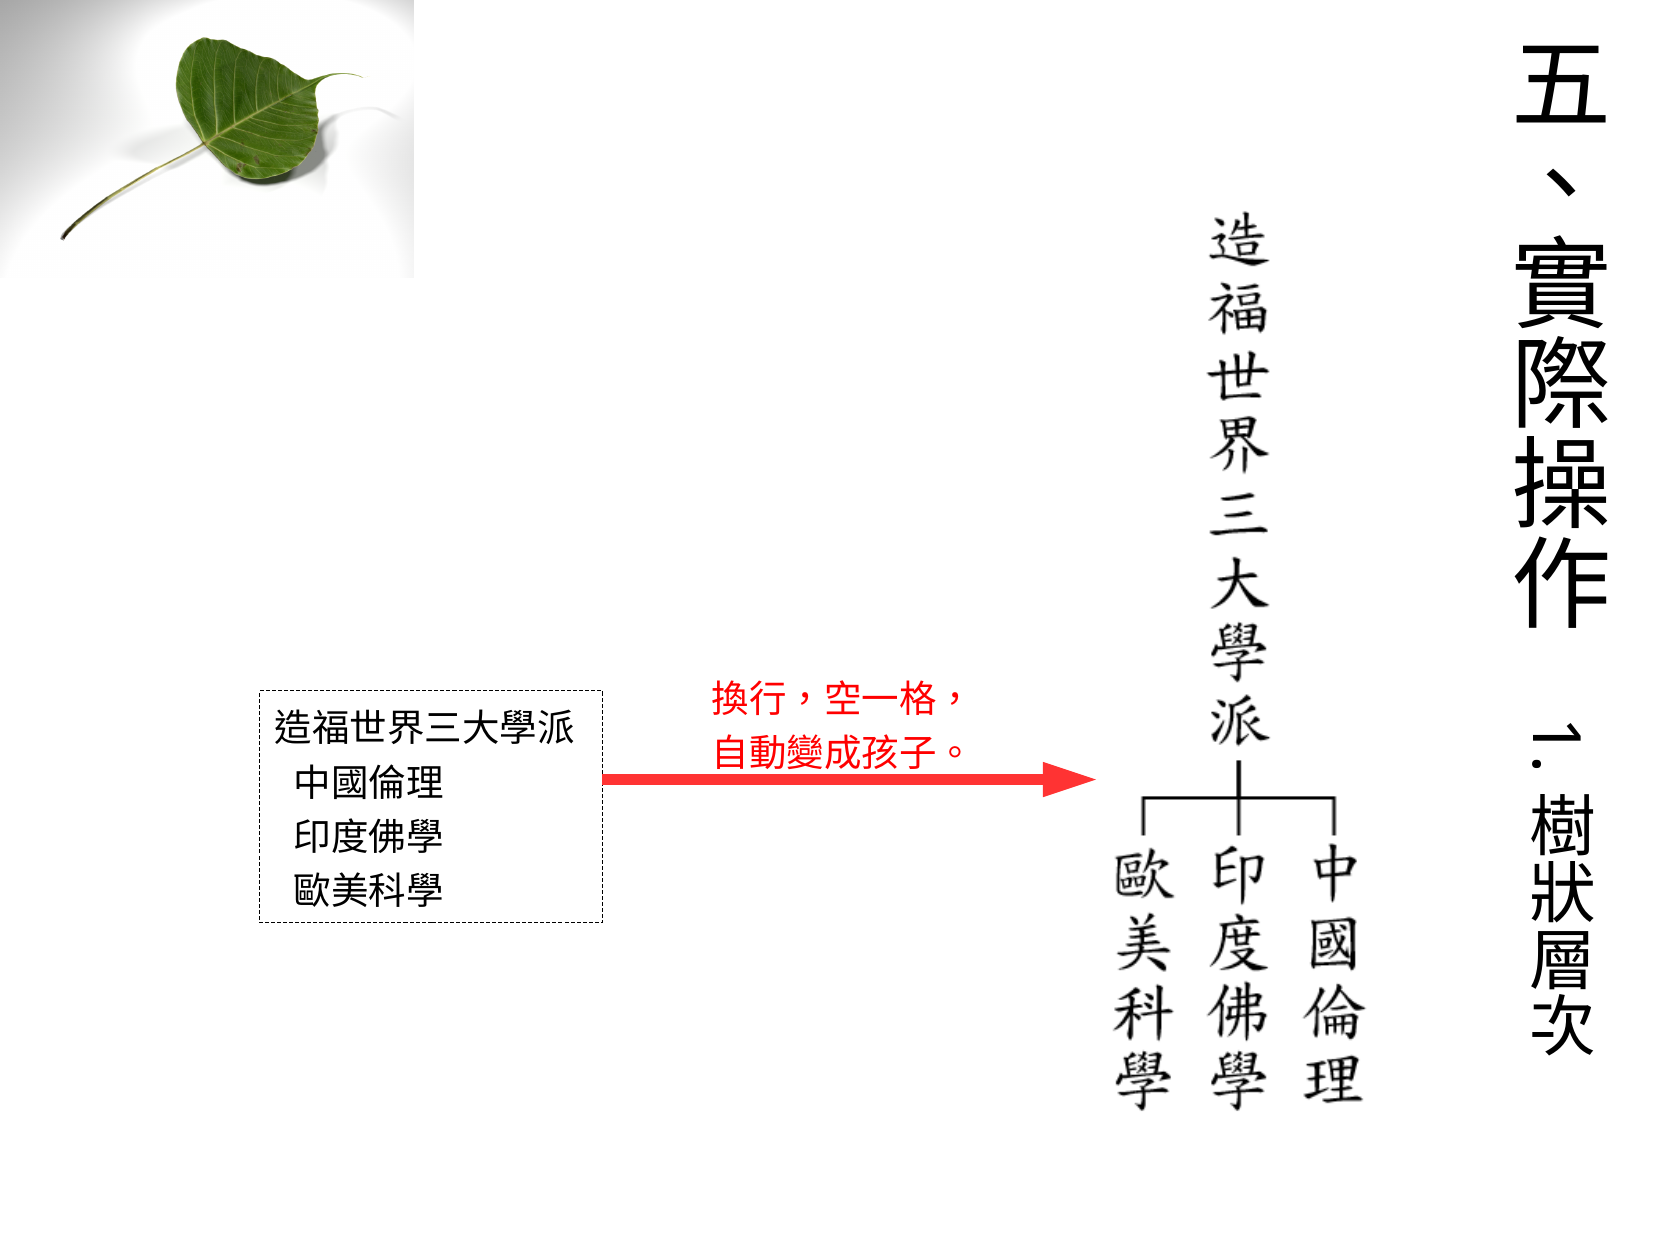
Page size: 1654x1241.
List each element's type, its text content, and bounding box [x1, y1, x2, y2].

picture [1096, 163, 1382, 1158]
text_box 造福世界三大學派 中國倫理 印度佛學 歐美科學 [259, 690, 603, 886]
text_box 五、實際操作 [1488, 17, 1642, 650]
text_box 換行，空一格，自動變成孩子。 [696, 661, 1016, 767]
text_box 1.樹狀層次 [1511, 702, 1619, 1075]
picture [0, 0, 414, 278]
